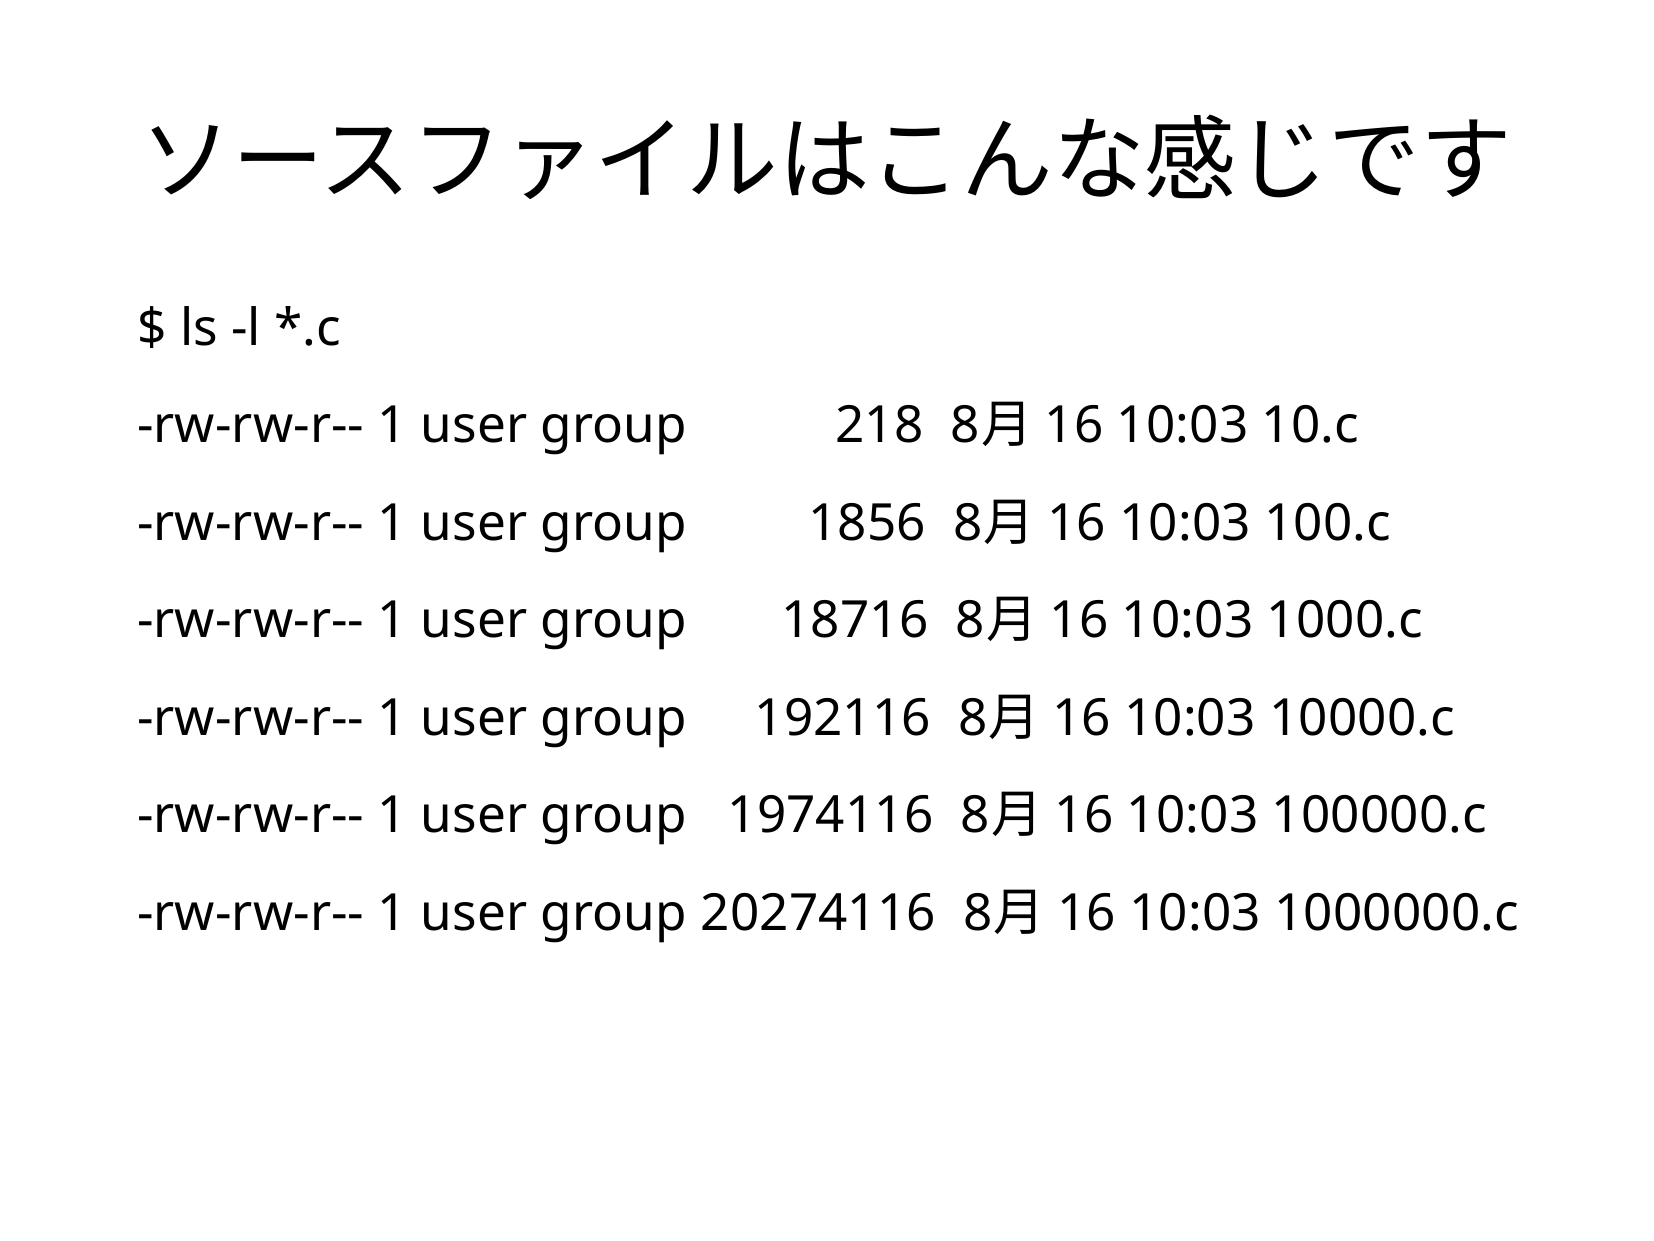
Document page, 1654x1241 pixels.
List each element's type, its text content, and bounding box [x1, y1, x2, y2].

title ソースファイルはこんな感じです [82, 49, 1571, 257]
list $ ls -l *.c -rw-rw-r-- 1 user group 218 8月 16 10:03 10.c -rw-rw-r-- 1 user group 1856 8月 16 10:03 100.c -rw-rw-r-- 1 user group 18716 8月 16 10:03 1000.c -rw-rw-r-- 1 user group 192116 8月 16 10:03 10000.c -rw-rw-r-- 1 user group 1974116 8月 16 10:03 100000.c -rw-rw-r-- 1 user group 20274116 8月 16 10:03 1000000.c [82, 290, 1538, 1010]
